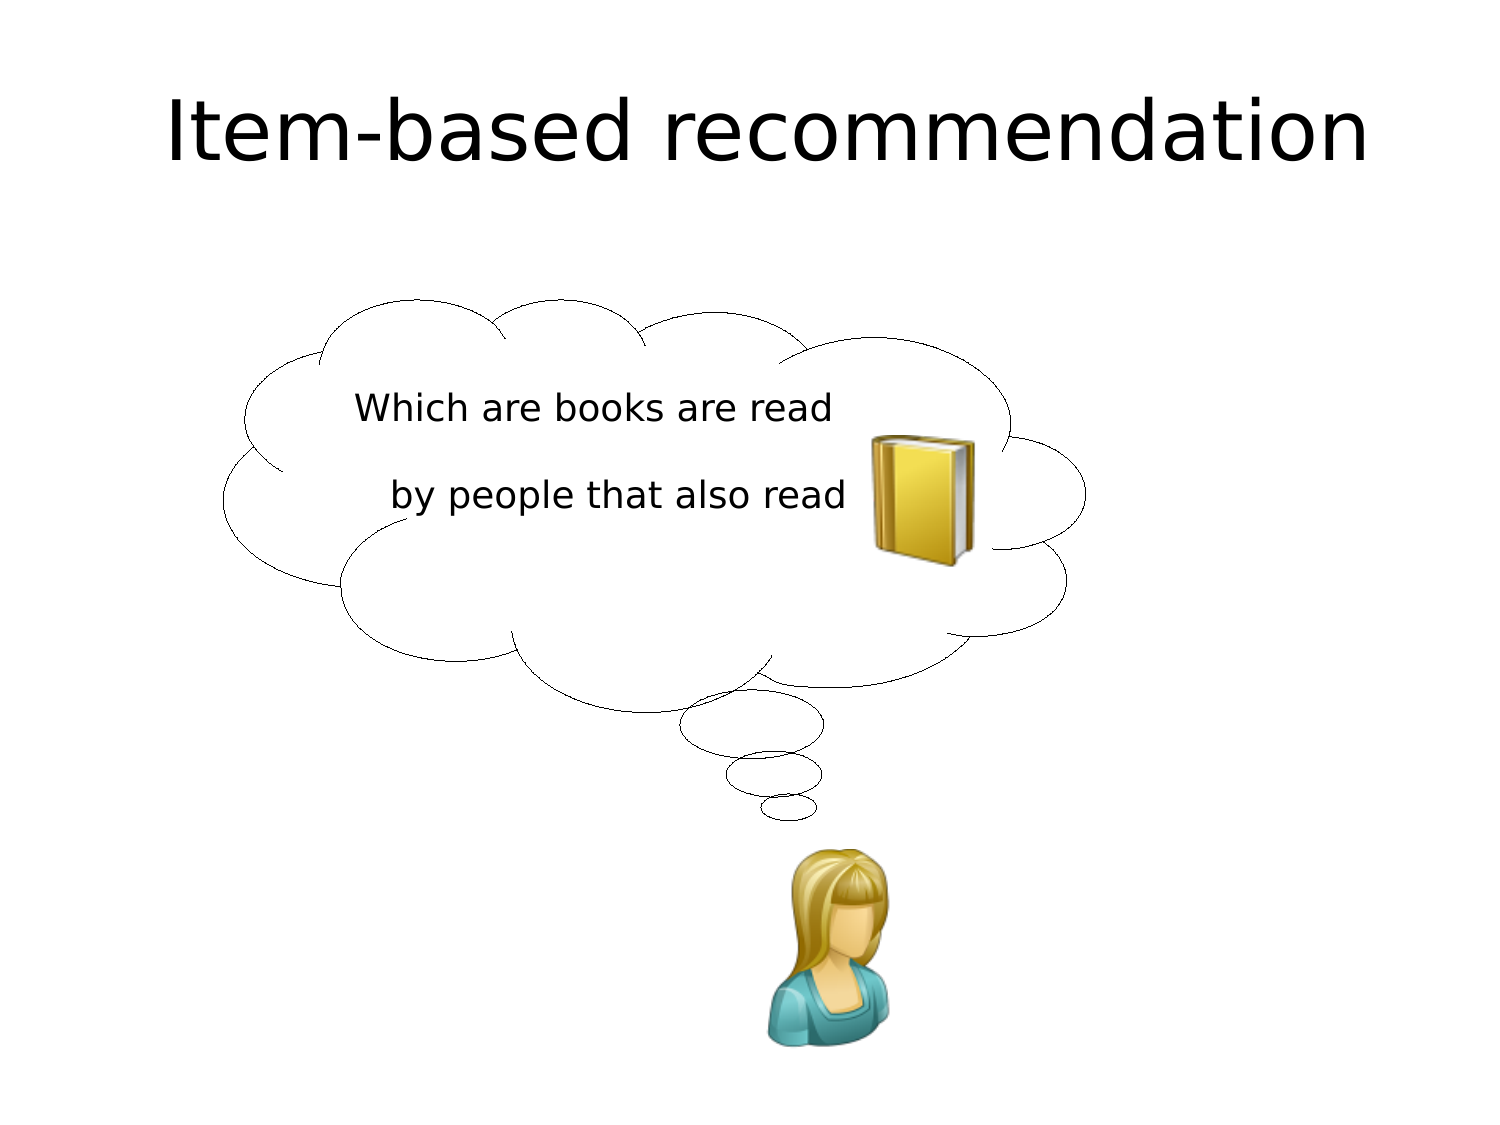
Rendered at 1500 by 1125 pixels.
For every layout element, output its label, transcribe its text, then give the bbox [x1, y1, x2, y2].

text_box Item-based recommendation [150, 75, 1387, 188]
picture [712, 849, 913, 1051]
text_box [223, 299, 1086, 821]
text_box Which are books are read by people that also read [339, 379, 863, 526]
